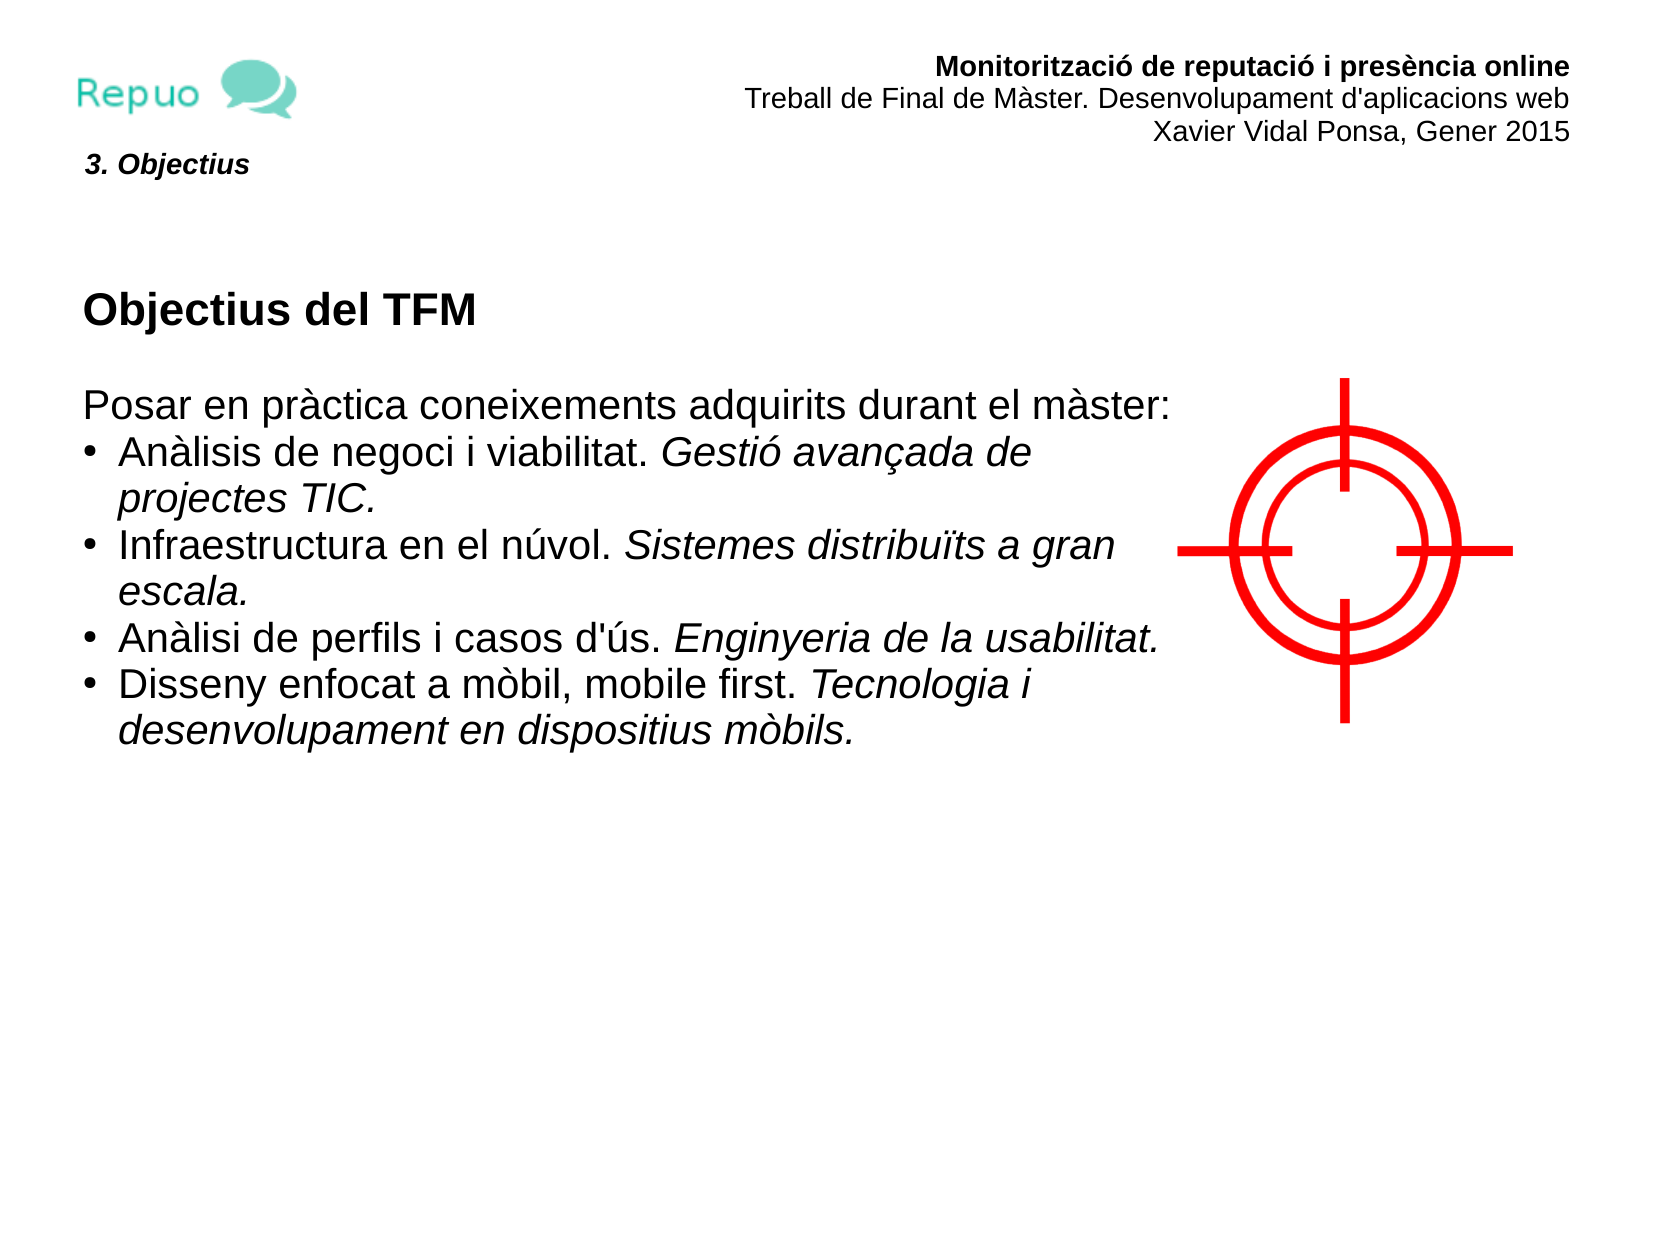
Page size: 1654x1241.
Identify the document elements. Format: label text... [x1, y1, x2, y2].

picture [58, 32, 309, 150]
picture [1155, 351, 1544, 751]
title Monitorització de reputació i presència online Treball de Final de Màster. Desenvolupament d'aplicacions web Xavier Vidal Ponsa, Gener 2015 3. Objectius [82, 49, 1571, 215]
subtitle Objectius del TFM Posar en pràctica coneixements adquirits durant el màster: Anàlisis de negoci i viabilitat. Gestió avançada de projectes TIC. Infraestructura en el núvol. Sistemes distribuïts a gran escala. Anàlisi de perfils i casos d'ús. Enginyeria de la usabilitat. Disseny enfocat a mòbil, mobile first. Tecnologia i desenvolupament en dispositius mòbils. [82, 284, 1186, 1004]
